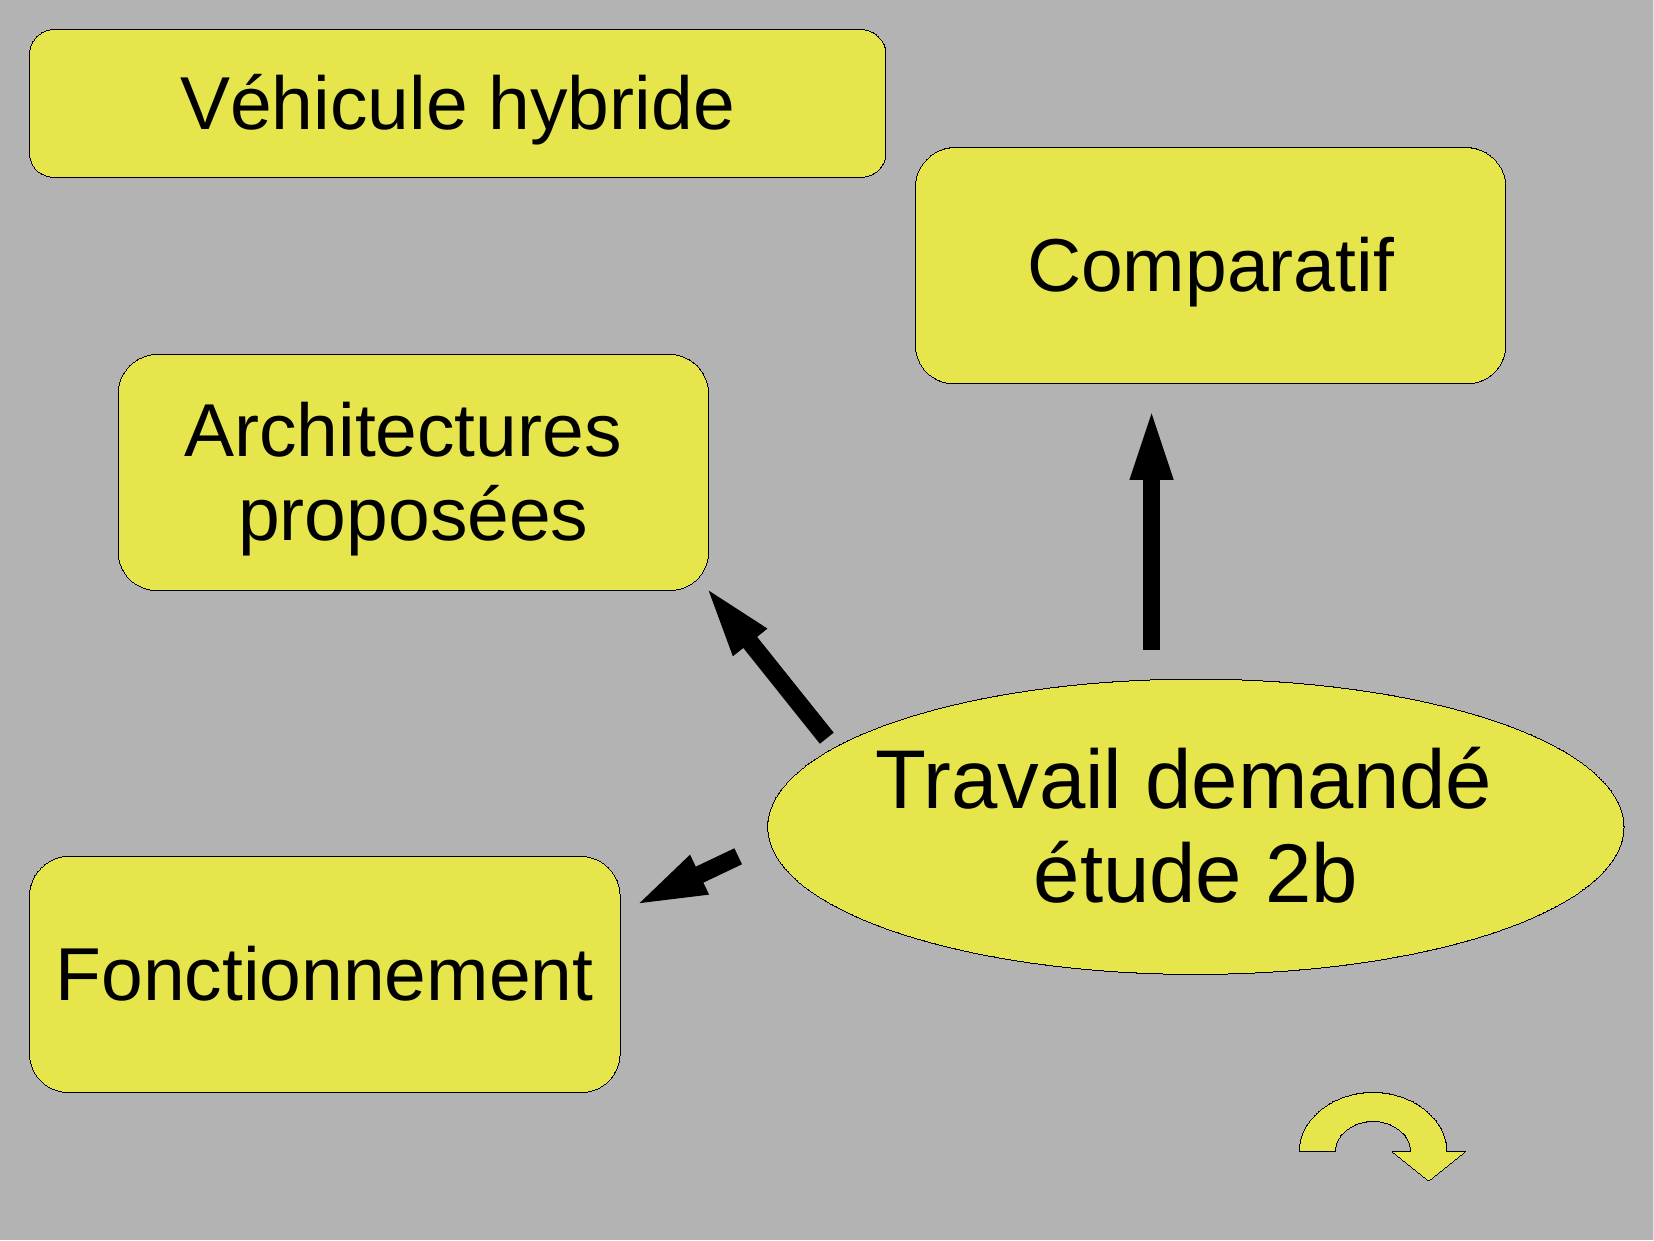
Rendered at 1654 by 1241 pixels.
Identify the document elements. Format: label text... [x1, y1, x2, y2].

text_box Comparatif [915, 147, 1506, 384]
text_box Travail demandé étude 2b [767, 679, 1625, 975]
text_box Véhicule hybride [29, 29, 886, 178]
text_box Fonctionnement [29, 856, 621, 1093]
text_box [1299, 1092, 1466, 1181]
text_box Architectures proposées [118, 354, 709, 591]
